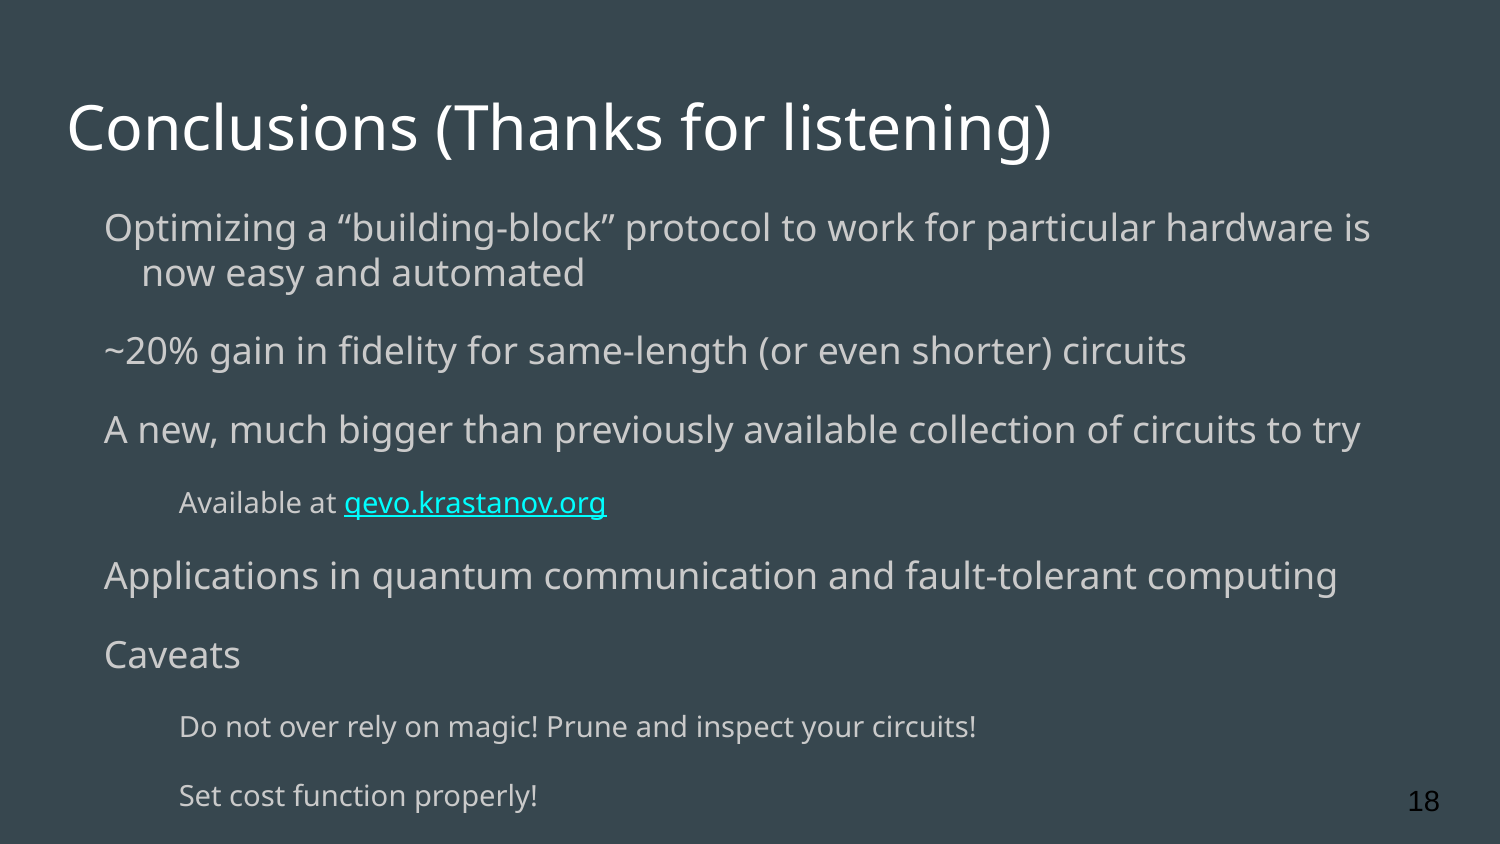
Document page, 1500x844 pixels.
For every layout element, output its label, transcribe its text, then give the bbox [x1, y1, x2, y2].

slide_number <number> [1392, 767, 1483, 833]
title Conclusions (Thanks for listening) [51, 72, 1449, 167]
list Optimizing a “building-block” protocol to work for particular hardware is now easy and automated ~20% gain in fidelity for same-length (or even shorter) circuits A new, much bigger than previously available collection of circuits to try Available at qevo.krastanov.org Applications in quantum communication and fault-tolerant computing Caveats Do not over rely on magic! Prune and inspect your circuits! Set cost function properly! Having a canonical form can be important! [51, 189, 1449, 750]
